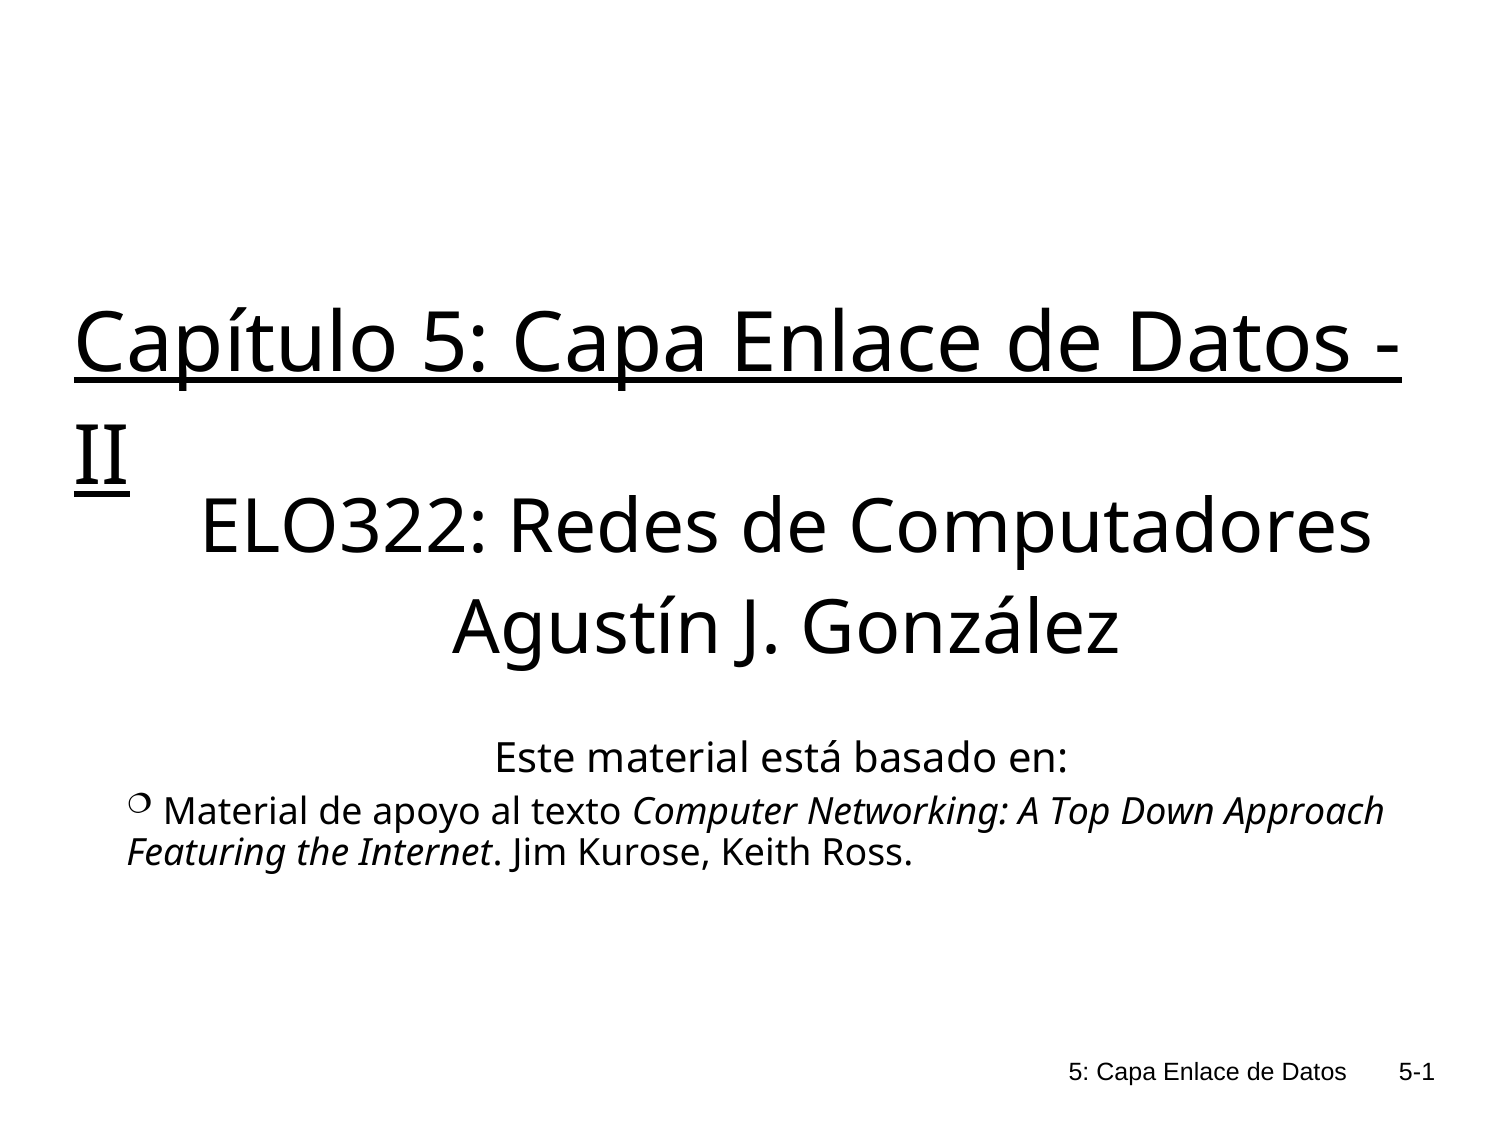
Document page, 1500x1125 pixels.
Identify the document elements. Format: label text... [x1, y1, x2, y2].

title Capítulo 5: Capa Enlace de Datos - II [59, 279, 1447, 479]
subtitle ELO322: Redes de Computadores Agustín J. González Este material está basado en: Material de apoyo al texto Computer Networking: A Top Down Approach Featuring the Internet. Jim Kurose, Keith Ross. [36, 479, 1463, 1125]
